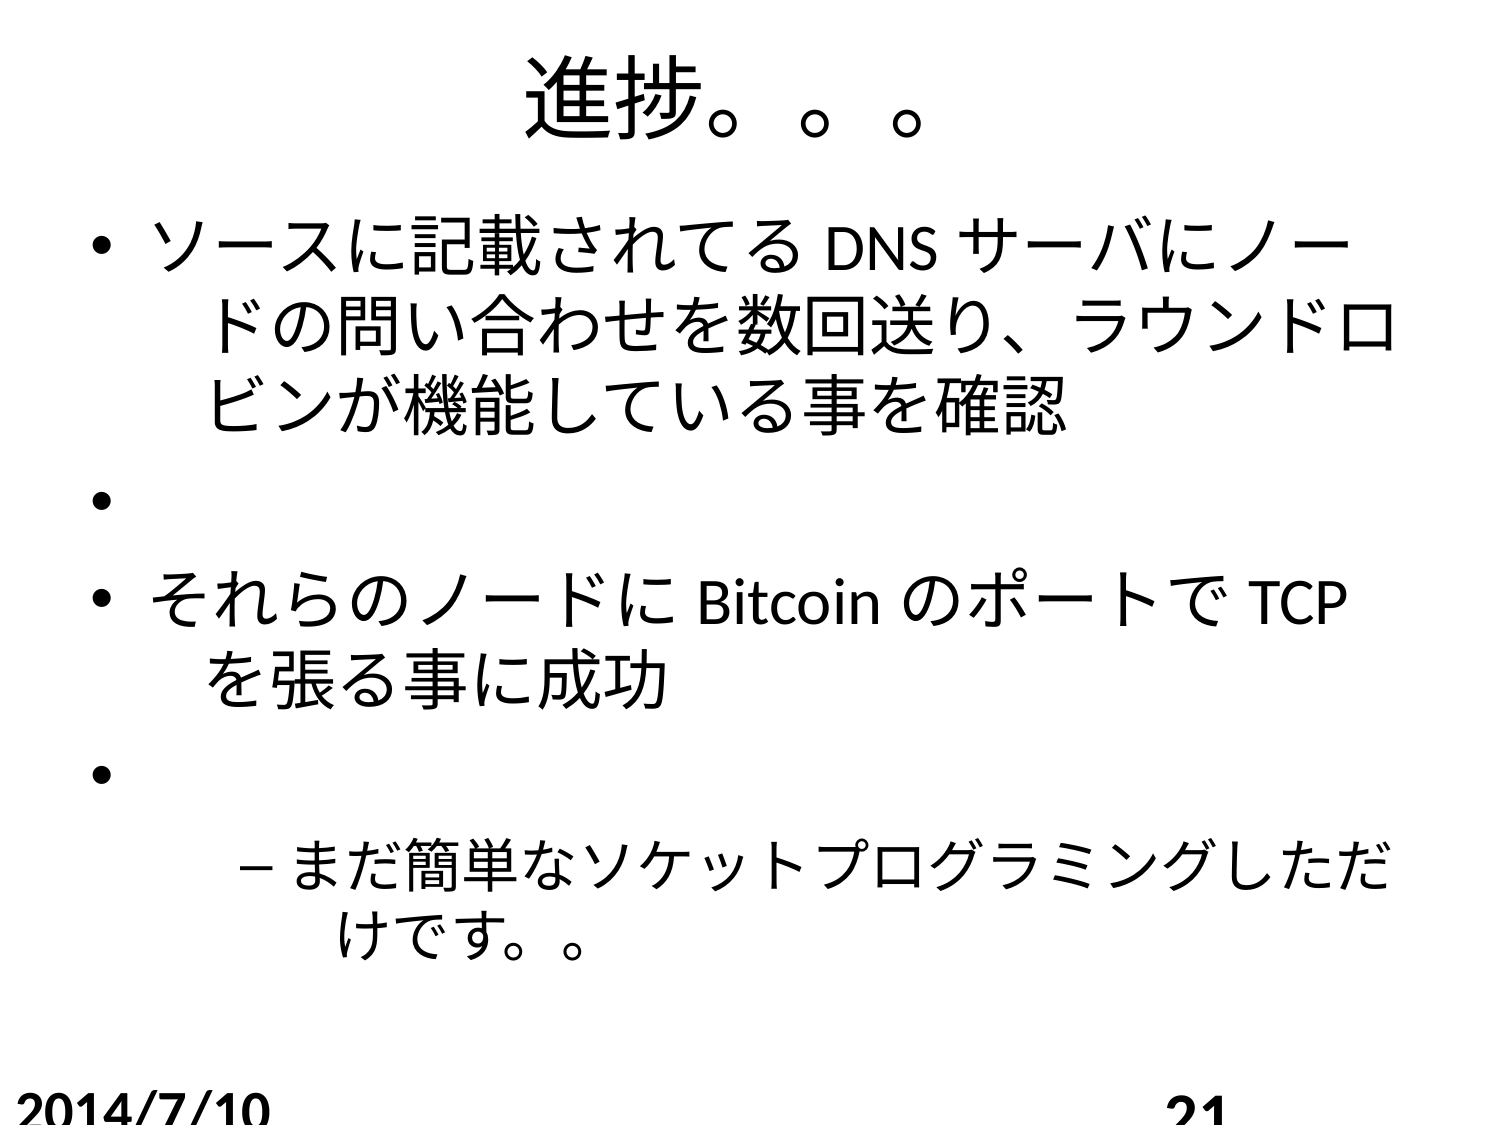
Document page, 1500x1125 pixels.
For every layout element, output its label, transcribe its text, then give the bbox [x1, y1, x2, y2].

title 進捗。。。 [76, 19, 1427, 173]
text_box [1149, 1065, 1500, 1125]
list ソースに記載されてるDNSサーバにノードの問い合わせを数回送り、ラウンドロビンが機能している事を確認 それらのノードにBitcoinのポートでTCPを張る事に成功 まだ簡単なソケットプログラミングしただけです。。 [75, 196, 1426, 1005]
text_box 2014/7/10 [0, 1065, 351, 1125]
